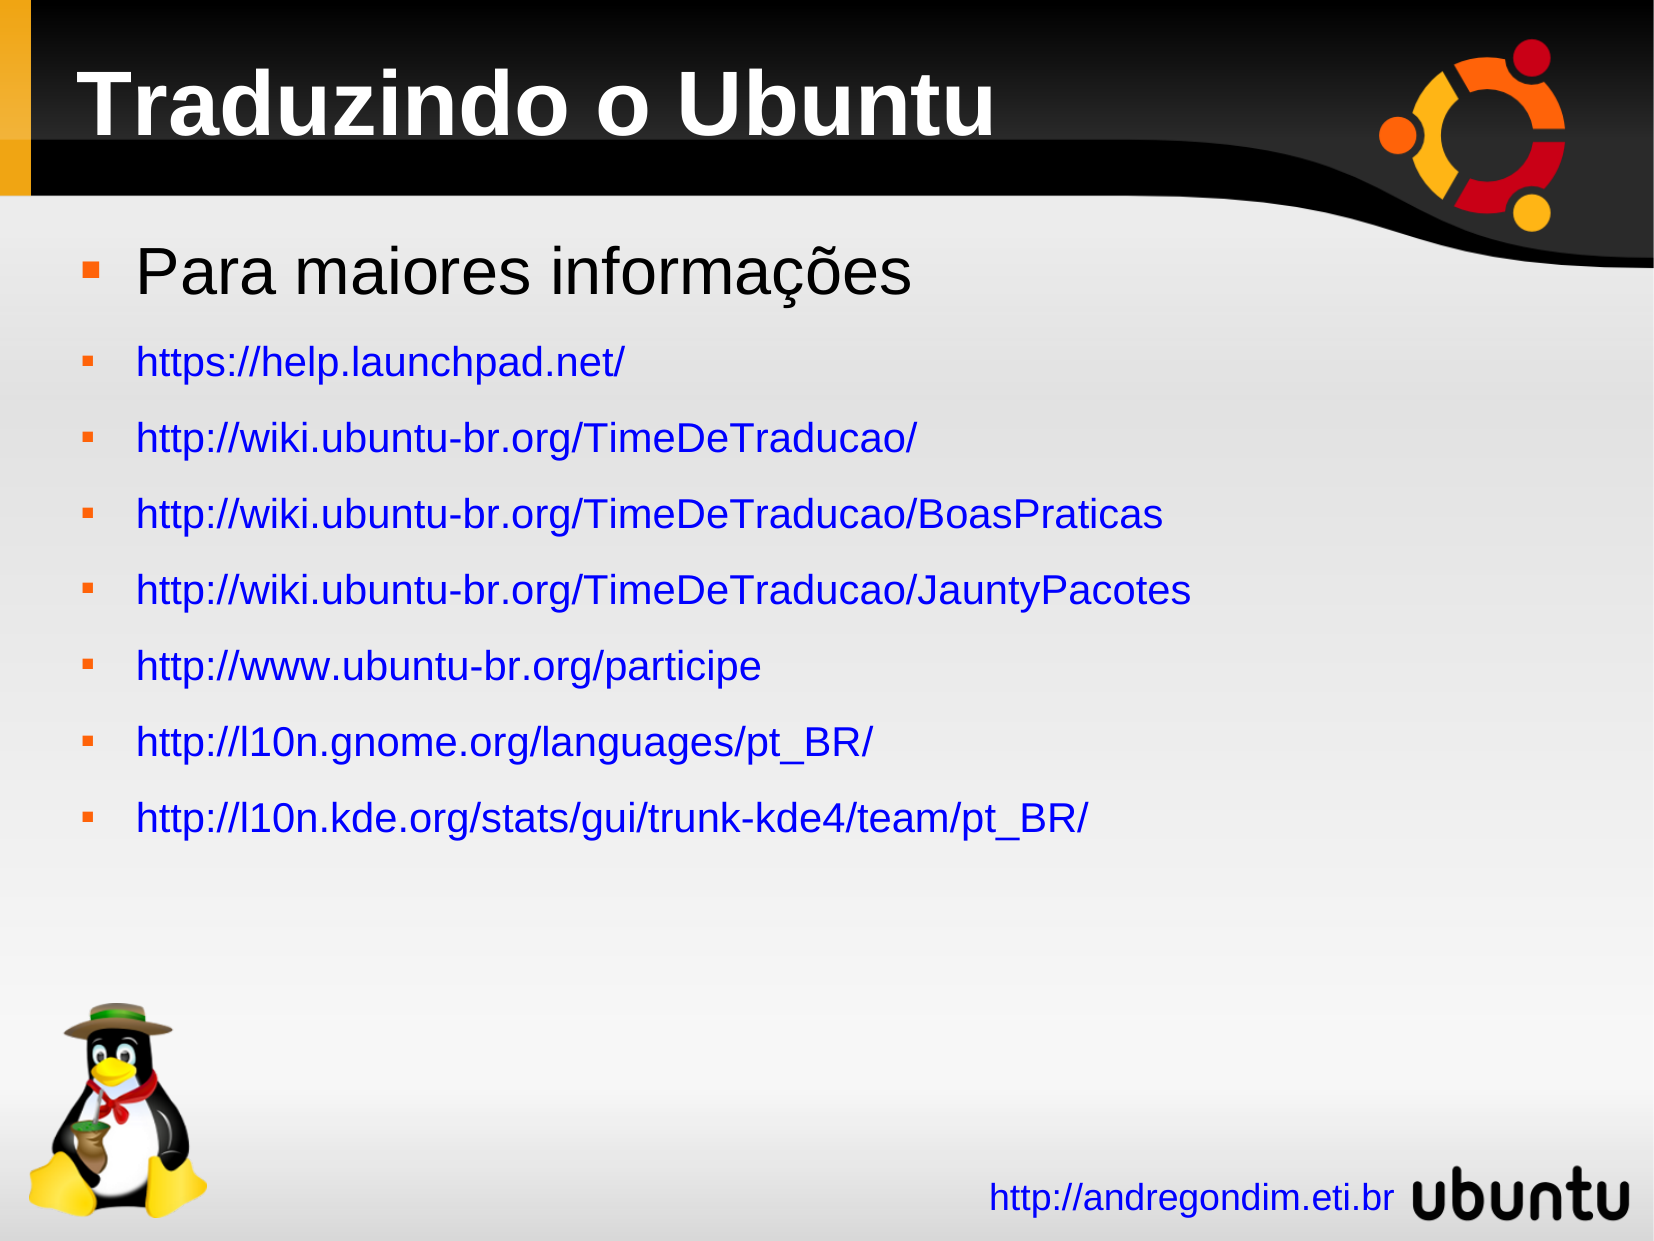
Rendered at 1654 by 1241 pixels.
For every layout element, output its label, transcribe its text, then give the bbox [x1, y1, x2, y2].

picture [0, 0, 1654, 1241]
title Traduzindo o Ubuntu [76, 7, 1565, 200]
list Para maiores informações https://help.launchpad.net/ http://wiki.ubuntu-br.org/TimeDeTraducao/ http://wiki.ubuntu-br.org/TimeDeTraducao/BoasPraticas http://wiki.ubuntu-br.org/TimeDeTraducao/JauntyPacotes http://www.ubuntu-br.org/participe http://l10n.gnome.org/languages/pt_BR/ http://l10n.kde.org/stats/gui/trunk-kde4/team/pt_BR/ [65, 234, 1554, 928]
